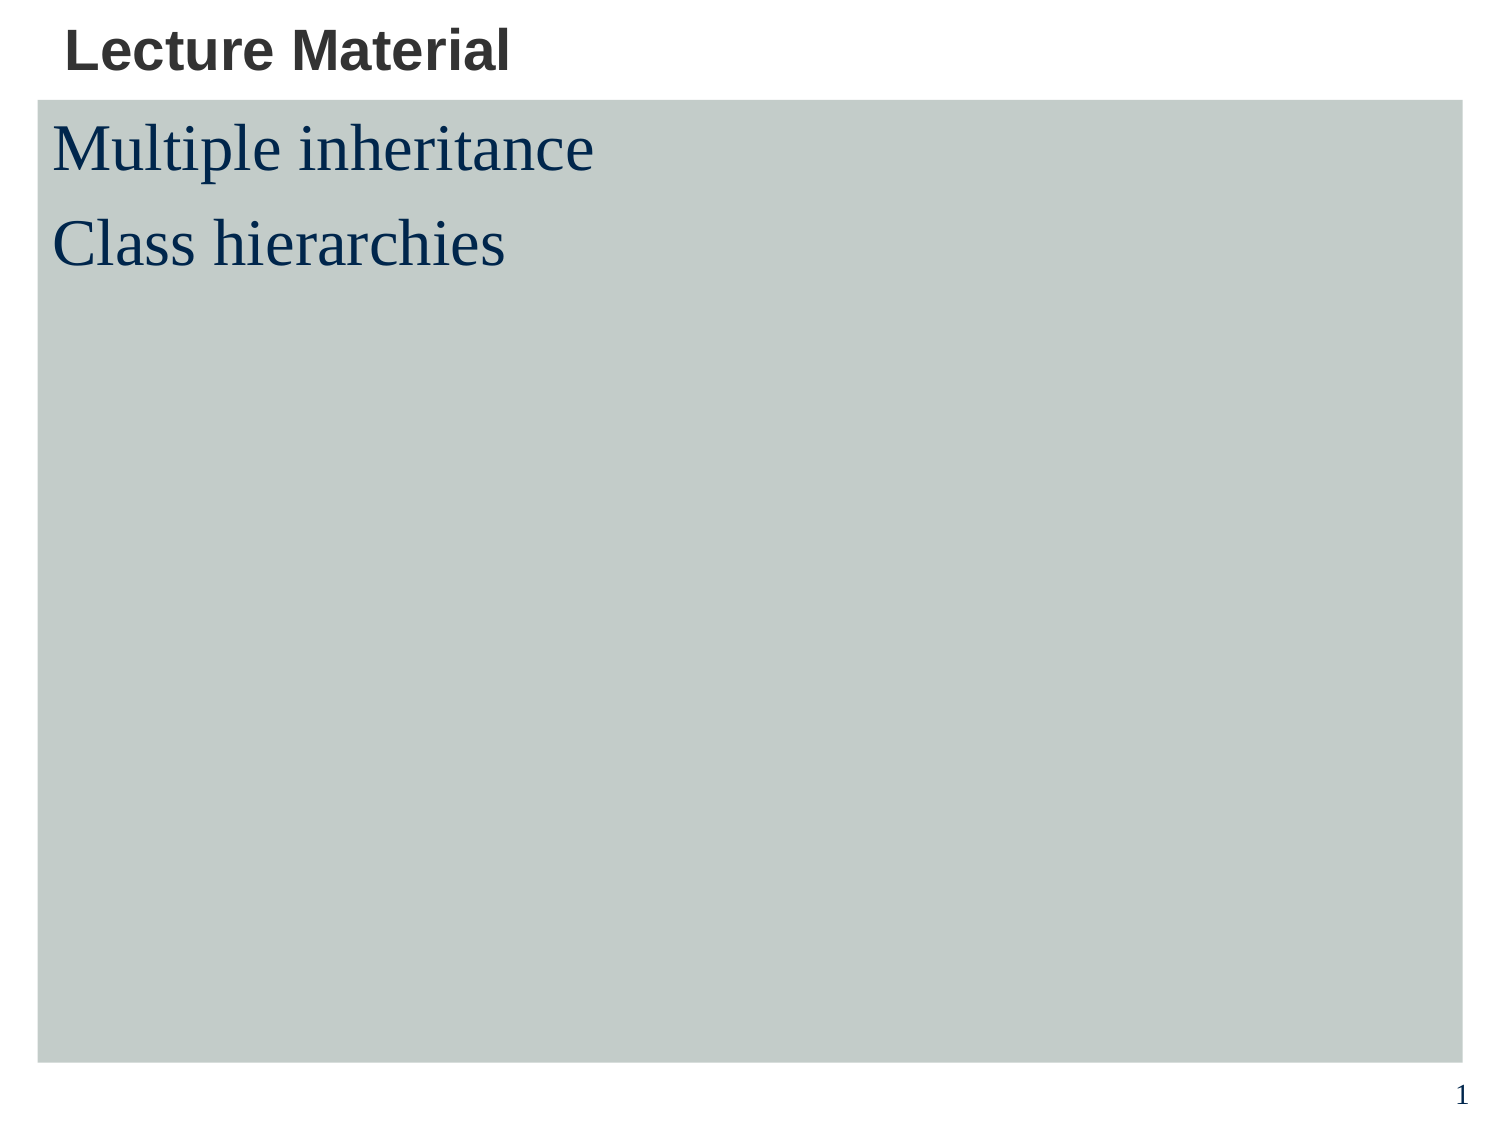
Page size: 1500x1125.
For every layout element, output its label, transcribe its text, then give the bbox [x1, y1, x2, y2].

list Multiple inheritance Class hierarchies [37, 99, 1463, 1063]
title Lecture Material [50, 0, 1450, 91]
